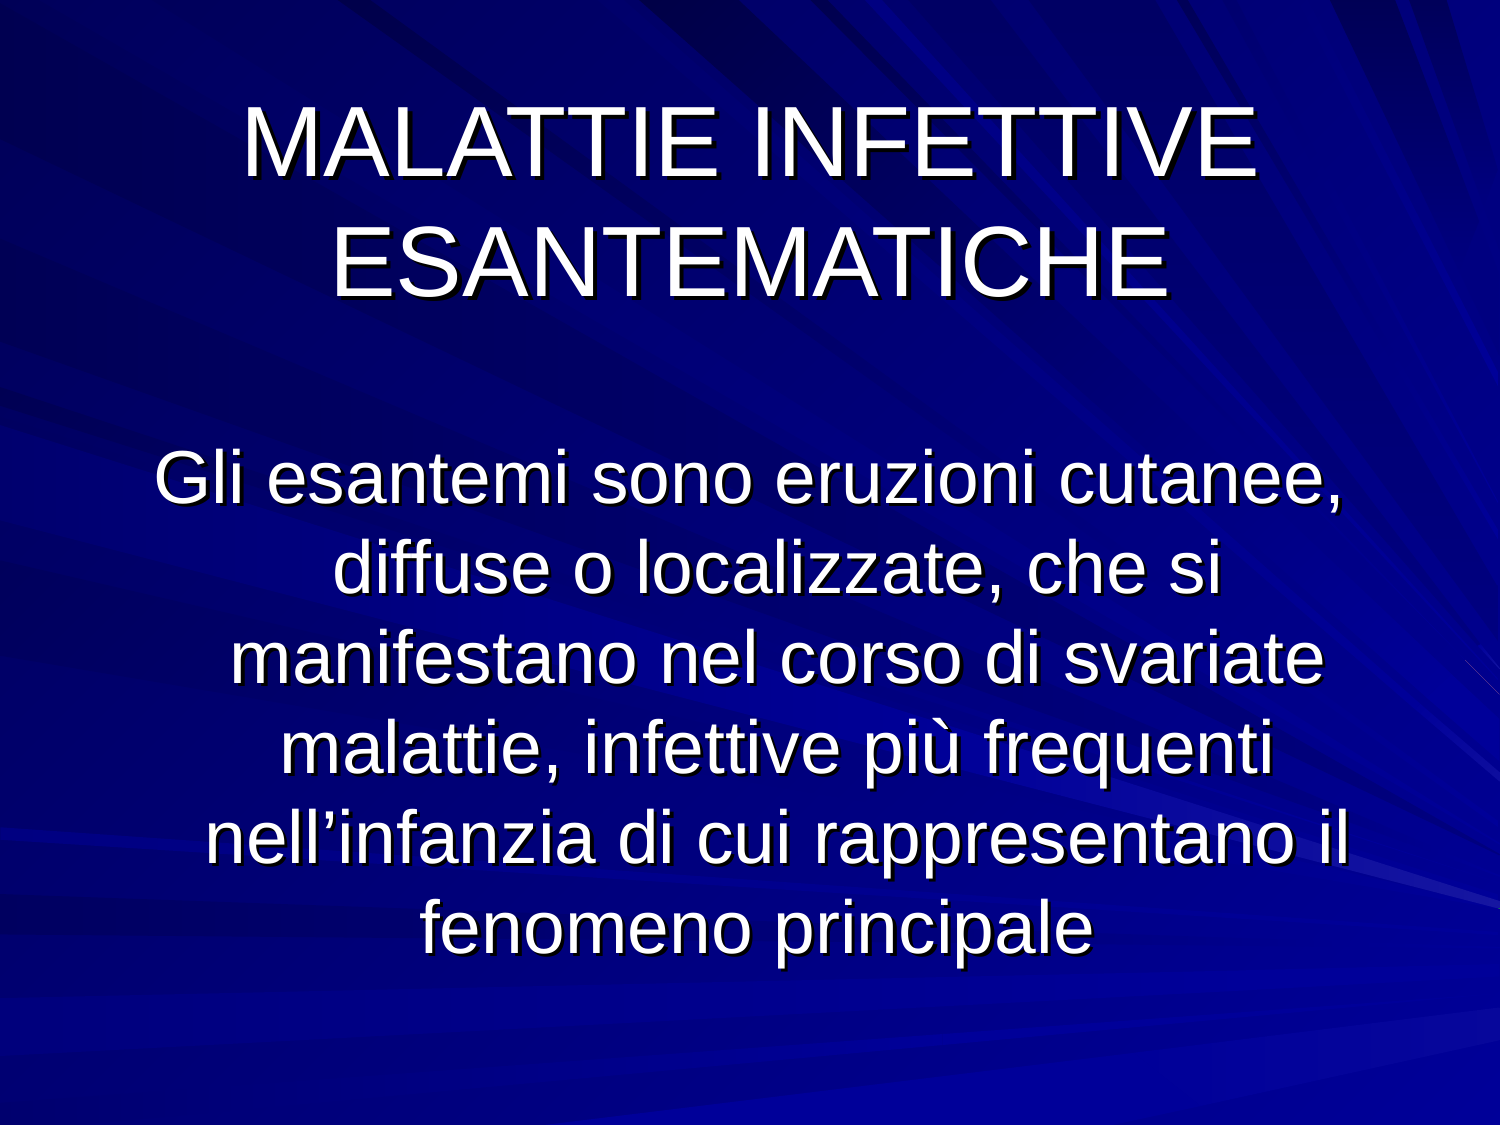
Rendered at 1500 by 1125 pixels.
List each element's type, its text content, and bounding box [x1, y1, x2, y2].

subtitle Gli esantemi sono eruzioni cutanee, diffuse o localizzate, che si manifestano nel corso di svariate malattie, infettive più frequenti nell’infanzia di cui rappresentano il fenomeno principale [53, 420, 1447, 1024]
title MALATTIE INFETTIVE ESANTEMATICHE [76, 66, 1425, 327]
